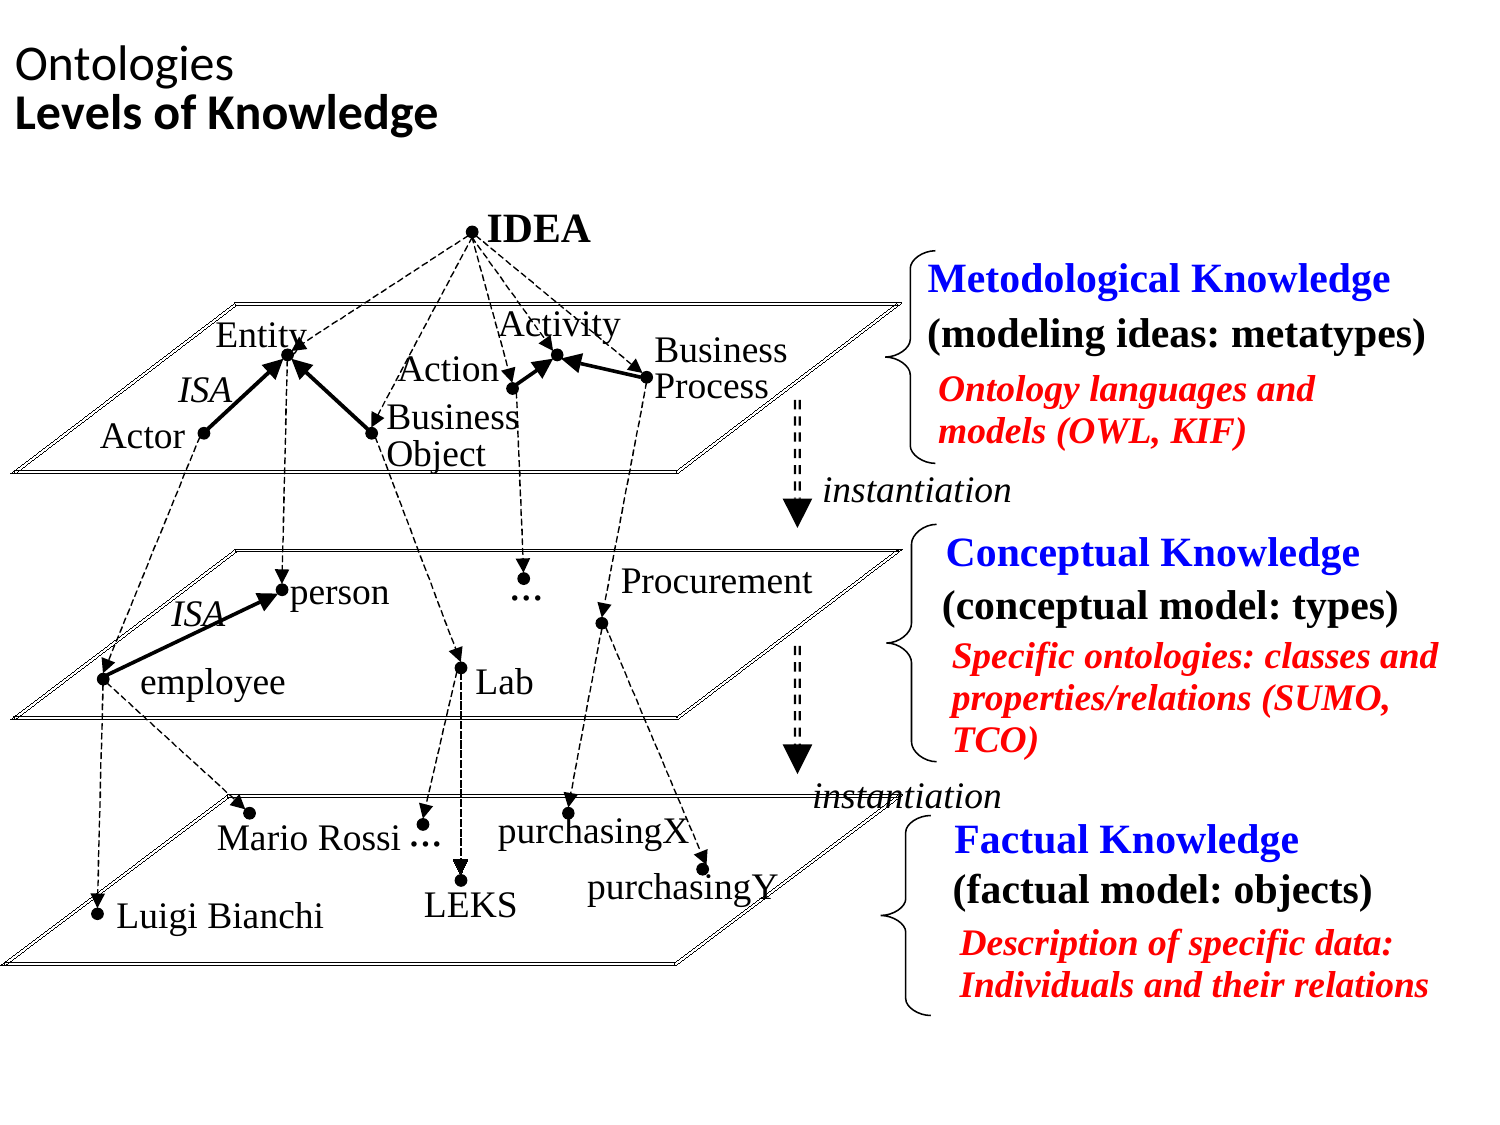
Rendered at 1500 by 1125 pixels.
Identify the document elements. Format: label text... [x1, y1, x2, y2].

text_box Conceptual Knowledge [945, 529, 1361, 574]
text_box [459, 253, 464, 261]
text_box [381, 400, 386, 408]
text_box Lab [475, 660, 535, 703]
text_box [196, 412, 229, 443]
text_box [782, 743, 813, 775]
text_box [499, 276, 505, 283]
text_box [793, 711, 797, 721]
text_box [793, 399, 797, 410]
text_box [673, 788, 678, 796]
text_box [90, 889, 106, 920]
text_box [450, 637, 455, 645]
text_box [148, 553, 153, 561]
text_box [446, 245, 453, 251]
text_box [122, 617, 127, 625]
text_box Activity [497, 302, 622, 345]
text_box [482, 252, 488, 259]
text_box Actor [99, 414, 186, 457]
text_box [677, 797, 682, 805]
text_box [793, 662, 797, 672]
text_box [156, 728, 163, 734]
text_box [793, 694, 797, 705]
text_box [520, 272, 527, 278]
text_box [120, 695, 127, 701]
text_box (modeling ideas: metatypes) [927, 310, 1427, 357]
text_box [152, 544, 157, 552]
text_box [207, 774, 214, 780]
text_box [693, 849, 708, 866]
text_box [388, 282, 396, 288]
text_box [596, 601, 612, 636]
text_box [515, 557, 531, 573]
text_box [119, 626, 124, 634]
text_box [497, 253, 504, 259]
text_box ISA [178, 369, 233, 412]
text_box [445, 279, 451, 287]
text_box purchasingY [587, 866, 780, 908]
text_box [448, 646, 467, 680]
text_box Ontology languages and models (OWL, KIF) [923, 360, 1436, 460]
text_box [229, 793, 256, 819]
text_box [642, 716, 647, 724]
text_box LEKS [423, 884, 518, 926]
text_box Metodological Knowledge [927, 255, 1416, 303]
text_box [462, 226, 482, 244]
text_box [631, 689, 636, 697]
text_box [221, 787, 228, 793]
text_box Business [386, 396, 520, 439]
text_box [478, 264, 483, 272]
text_box [126, 608, 131, 616]
text_box [473, 244, 482, 254]
text_box [688, 824, 693, 832]
text_box [501, 332, 653, 399]
text_box [505, 260, 512, 266]
text_box IDEA [486, 205, 592, 252]
text_box [429, 256, 437, 261]
text_box [793, 678, 797, 688]
text_box [635, 698, 640, 706]
text_box [542, 291, 549, 297]
text_box ... [408, 806, 443, 857]
text_box [692, 833, 697, 841]
text_box instantiation [822, 469, 1013, 511]
text_box [111, 644, 116, 652]
text_box [391, 481, 396, 489]
text_box Mario Rossi [216, 817, 402, 859]
text_box [782, 497, 813, 528]
title Ontologies Levels of Knowledge [0, 0, 1401, 151]
text_box [163, 517, 168, 525]
text_box Description of specific data: Individuals and their relations [944, 914, 1458, 1014]
text_box Factual Knowledge [939, 808, 1315, 858]
text_box [418, 802, 434, 819]
text_box [431, 305, 437, 313]
text_box [426, 573, 431, 581]
text_box [793, 481, 797, 491]
text_box [233, 336, 385, 443]
text_box Object [386, 432, 487, 475]
text_box [793, 432, 797, 442]
text_box [618, 353, 625, 359]
text_box [793, 465, 797, 475]
text_box [200, 767, 206, 774]
text_box Specific ontologies: classes and properties/relations (SUMO, TCO) [937, 627, 1500, 768]
text_box [97, 635, 196, 691]
text_box [522, 308, 528, 315]
text_box purchasingX [497, 810, 690, 852]
text_box [178, 481, 183, 489]
text_box [185, 754, 192, 761]
text_box person [289, 571, 390, 613]
text_box [113, 688, 120, 695]
text_box [793, 727, 797, 737]
text_box (factual model: objects) [937, 858, 1389, 921]
text_box [650, 734, 655, 742]
text_box [323, 325, 330, 331]
text_box Luigi Bianchi [116, 895, 325, 937]
text_box [454, 262, 460, 269]
text_box [646, 725, 651, 733]
text_box [347, 309, 354, 315]
text_box [115, 635, 120, 643]
text_box [505, 284, 511, 291]
text_box [793, 416, 797, 426]
text_box employee [140, 660, 287, 703]
text_box [494, 268, 500, 275]
text_box [669, 779, 674, 787]
text_box ISA [171, 593, 226, 635]
text_box Actor [107, 426, 116, 438]
text_box [421, 261, 428, 267]
text_box [372, 293, 379, 299]
text_box [516, 300, 522, 307]
text_box [658, 752, 663, 760]
text_box [226, 564, 290, 621]
text_box [453, 858, 468, 887]
text_box [214, 781, 221, 787]
text_box [412, 536, 417, 544]
text_box Entity [215, 313, 308, 356]
text_box ... [509, 560, 544, 611]
text_box Process [654, 365, 770, 407]
text_box [397, 277, 404, 283]
text_box (conceptual model: types) [927, 574, 1415, 636]
text_box Procurement [620, 560, 813, 602]
text_box [684, 815, 689, 823]
text_box [562, 791, 579, 819]
text_box [422, 322, 427, 330]
text_box [192, 761, 199, 767]
text_box [793, 645, 797, 656]
text_box [174, 490, 179, 498]
text_box instantiation [812, 774, 1003, 817]
text_box [405, 518, 410, 526]
text_box Action [397, 347, 500, 390]
text_box [159, 526, 164, 534]
text_box [149, 721, 156, 728]
text_box [793, 448, 797, 459]
text_box Business [654, 329, 788, 371]
